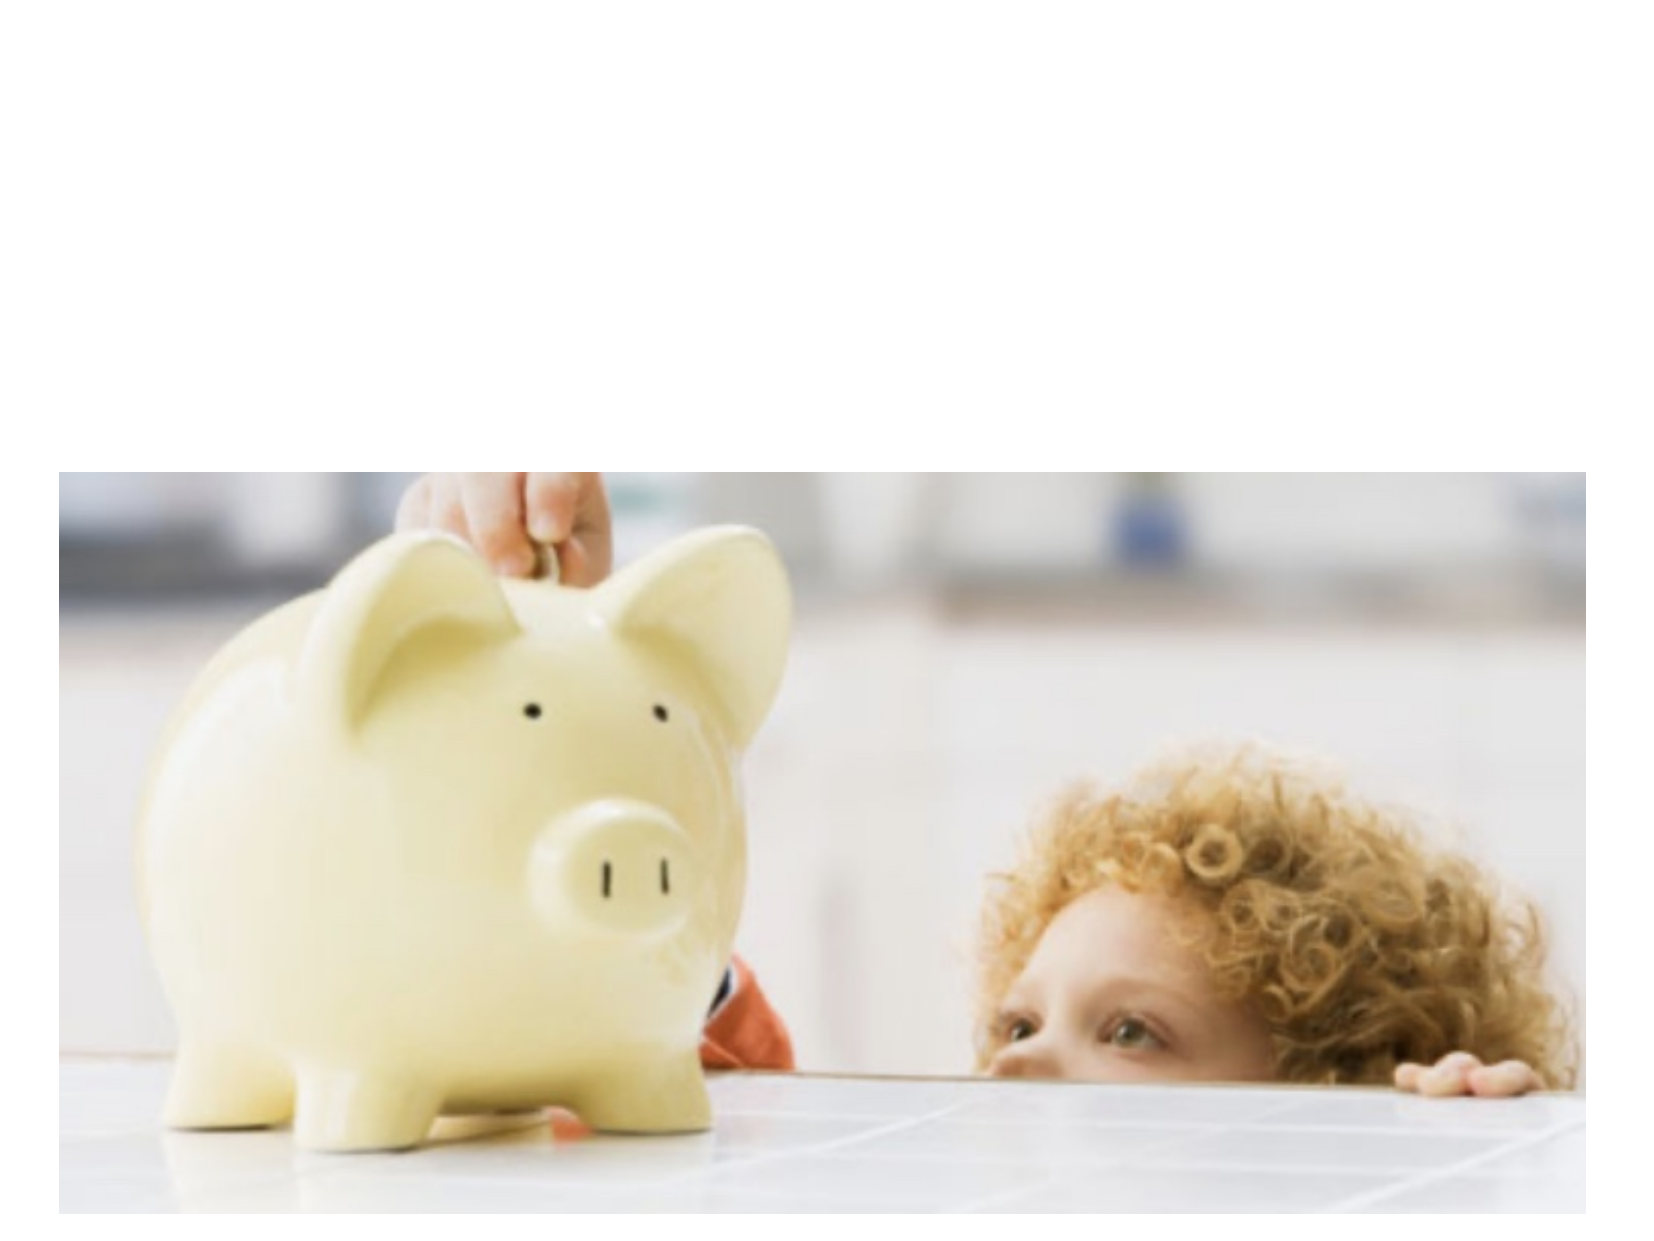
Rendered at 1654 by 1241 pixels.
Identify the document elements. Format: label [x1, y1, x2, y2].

picture [59, 472, 1586, 1214]
